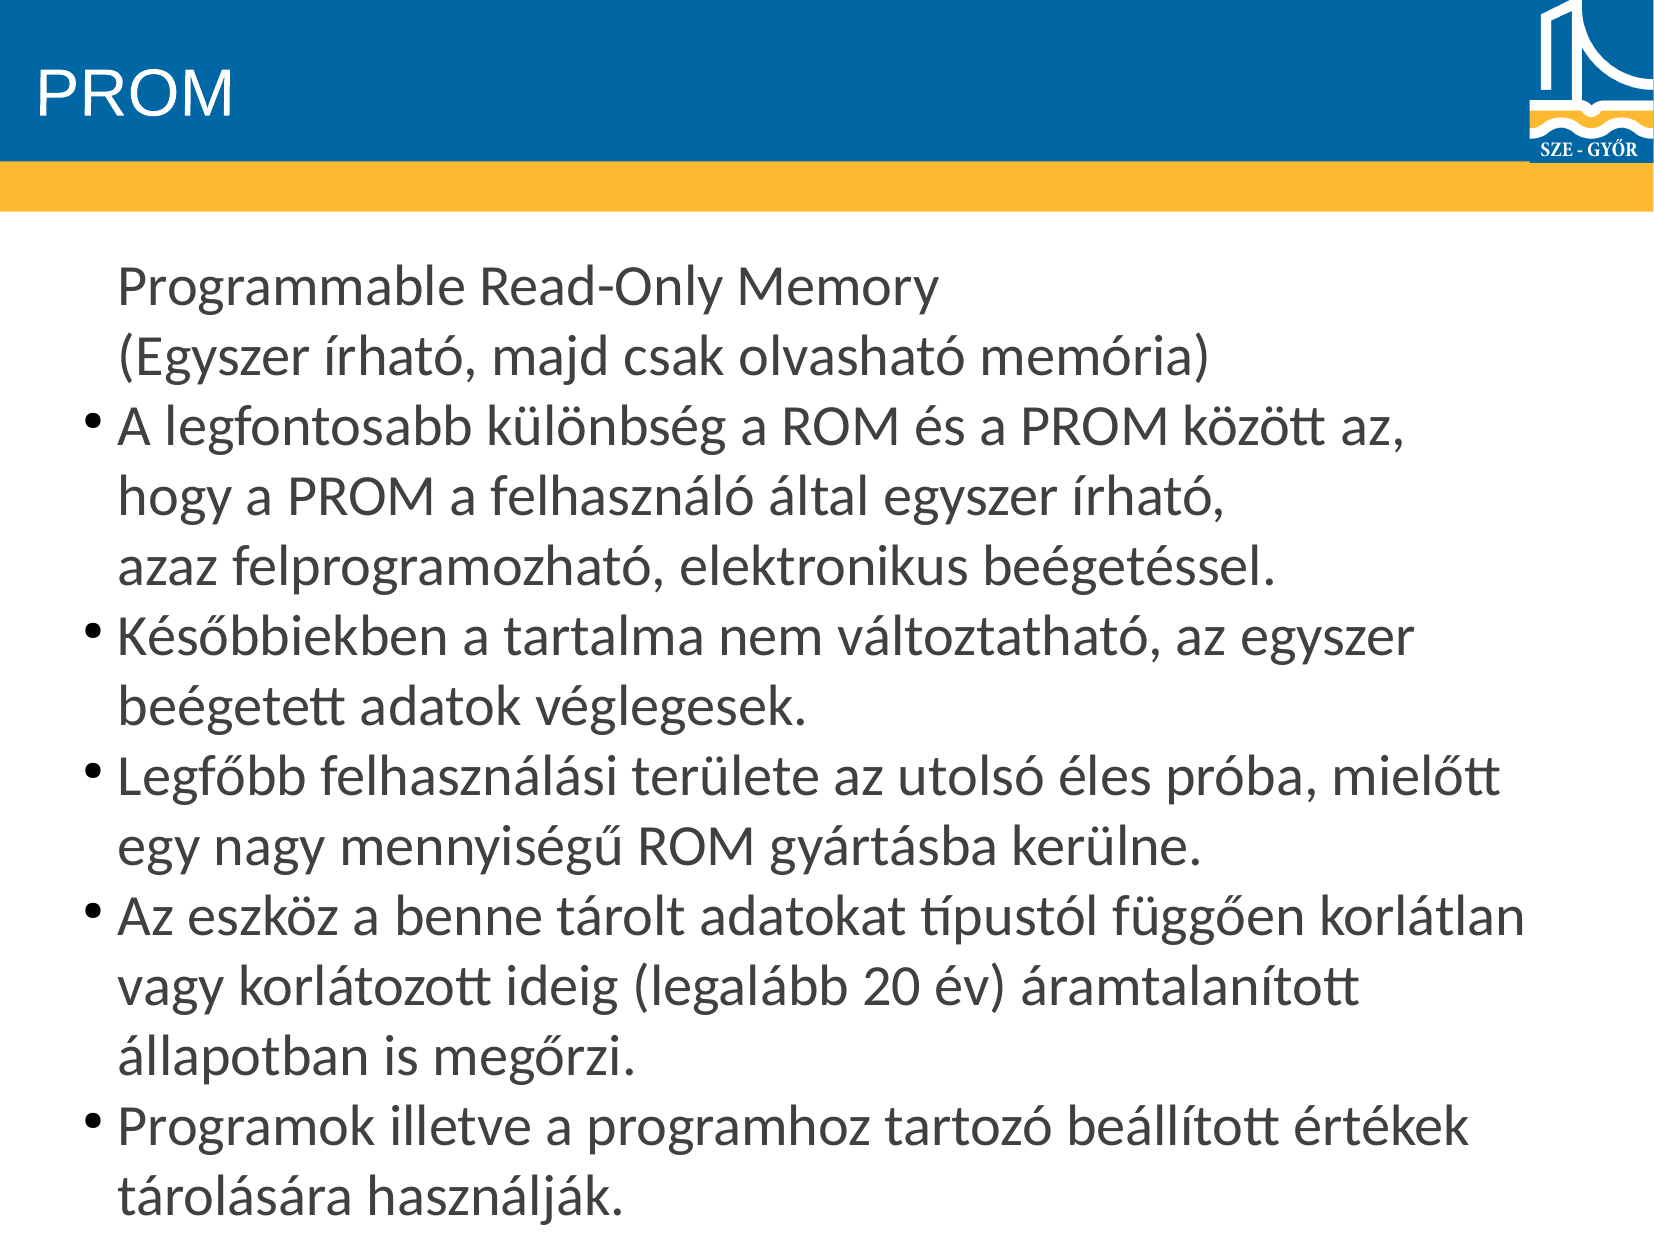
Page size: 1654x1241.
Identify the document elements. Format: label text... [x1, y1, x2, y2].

picture [1529, 0, 1654, 163]
text_box Programmable Read-Only Memory (Egyszer írható, majd csak olvasható memória) A legfontosabb különbség a ROM és a PROM között az, hogy a PROM a felhasználó által egyszer írható, azaz felprogramozható, elektronikus beégetéssel. Későbbiekben a tartalma nem változtatható, az egyszer beégetett adatok véglegesek. Legfőbb felhasználási területe az utolsó éles próba, mielőtt egy nagy mennyiségű ROM gyártásba kerülne. Az eszköz a benne tárolt adatokat típustól függően korlátlan vagy korlátozott ideig (legalább 20 év) áramtalanított állapotban is megőrzi. Programok illetve a programhoz tartozó beállított értékek tárolására használják. [82, 247, 1571, 1198]
text_box PROM [34, 48, 1524, 144]
